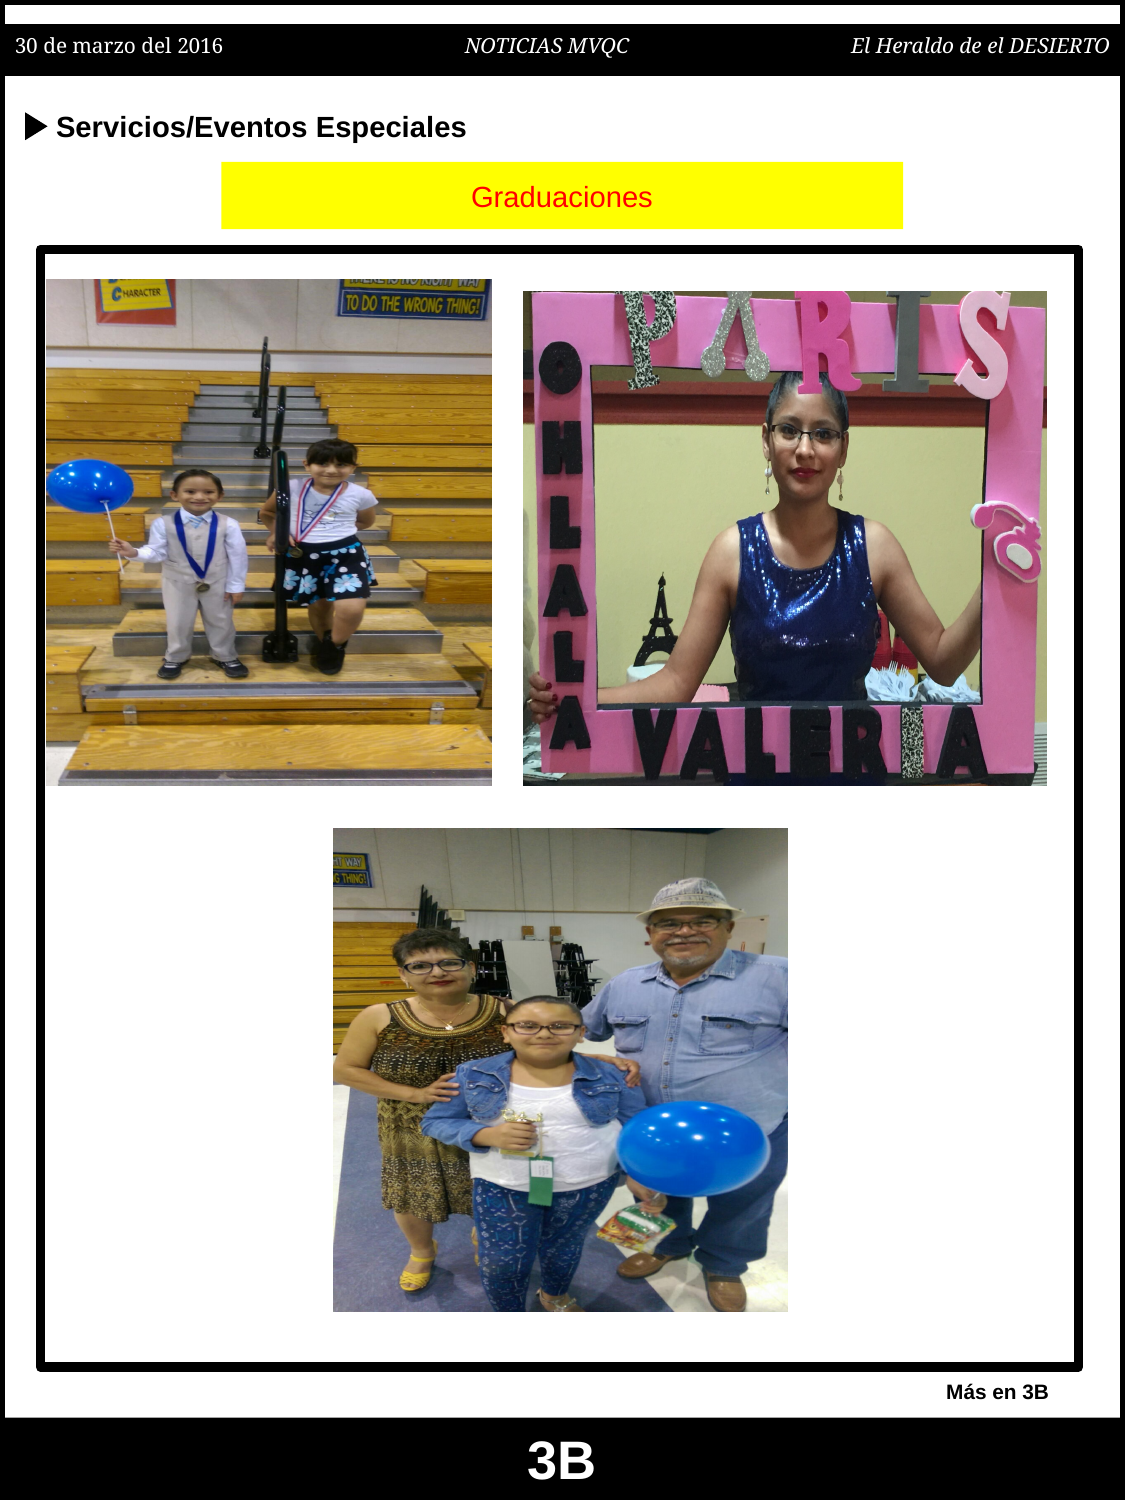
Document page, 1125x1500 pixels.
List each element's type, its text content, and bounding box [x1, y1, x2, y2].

picture [333, 829, 788, 1312]
text_box 3B [0, 1417, 1125, 1498]
text_box Servicios/Eventos Especiales [41, 100, 542, 152]
text_box 30 de marzo del 2016 [0, 24, 229, 91]
text_box NOTICIAS MVQC [450, 24, 645, 66]
text_box [229, 25, 1125, 75]
text_box Más en 3B [931, 1372, 1066, 1412]
text_box Graduaciones [221, 161, 904, 230]
text_box El Heraldo de el DESIERTO [836, 24, 1125, 66]
text_box [25, 113, 47, 139]
picture [523, 291, 1047, 786]
picture [46, 279, 492, 786]
